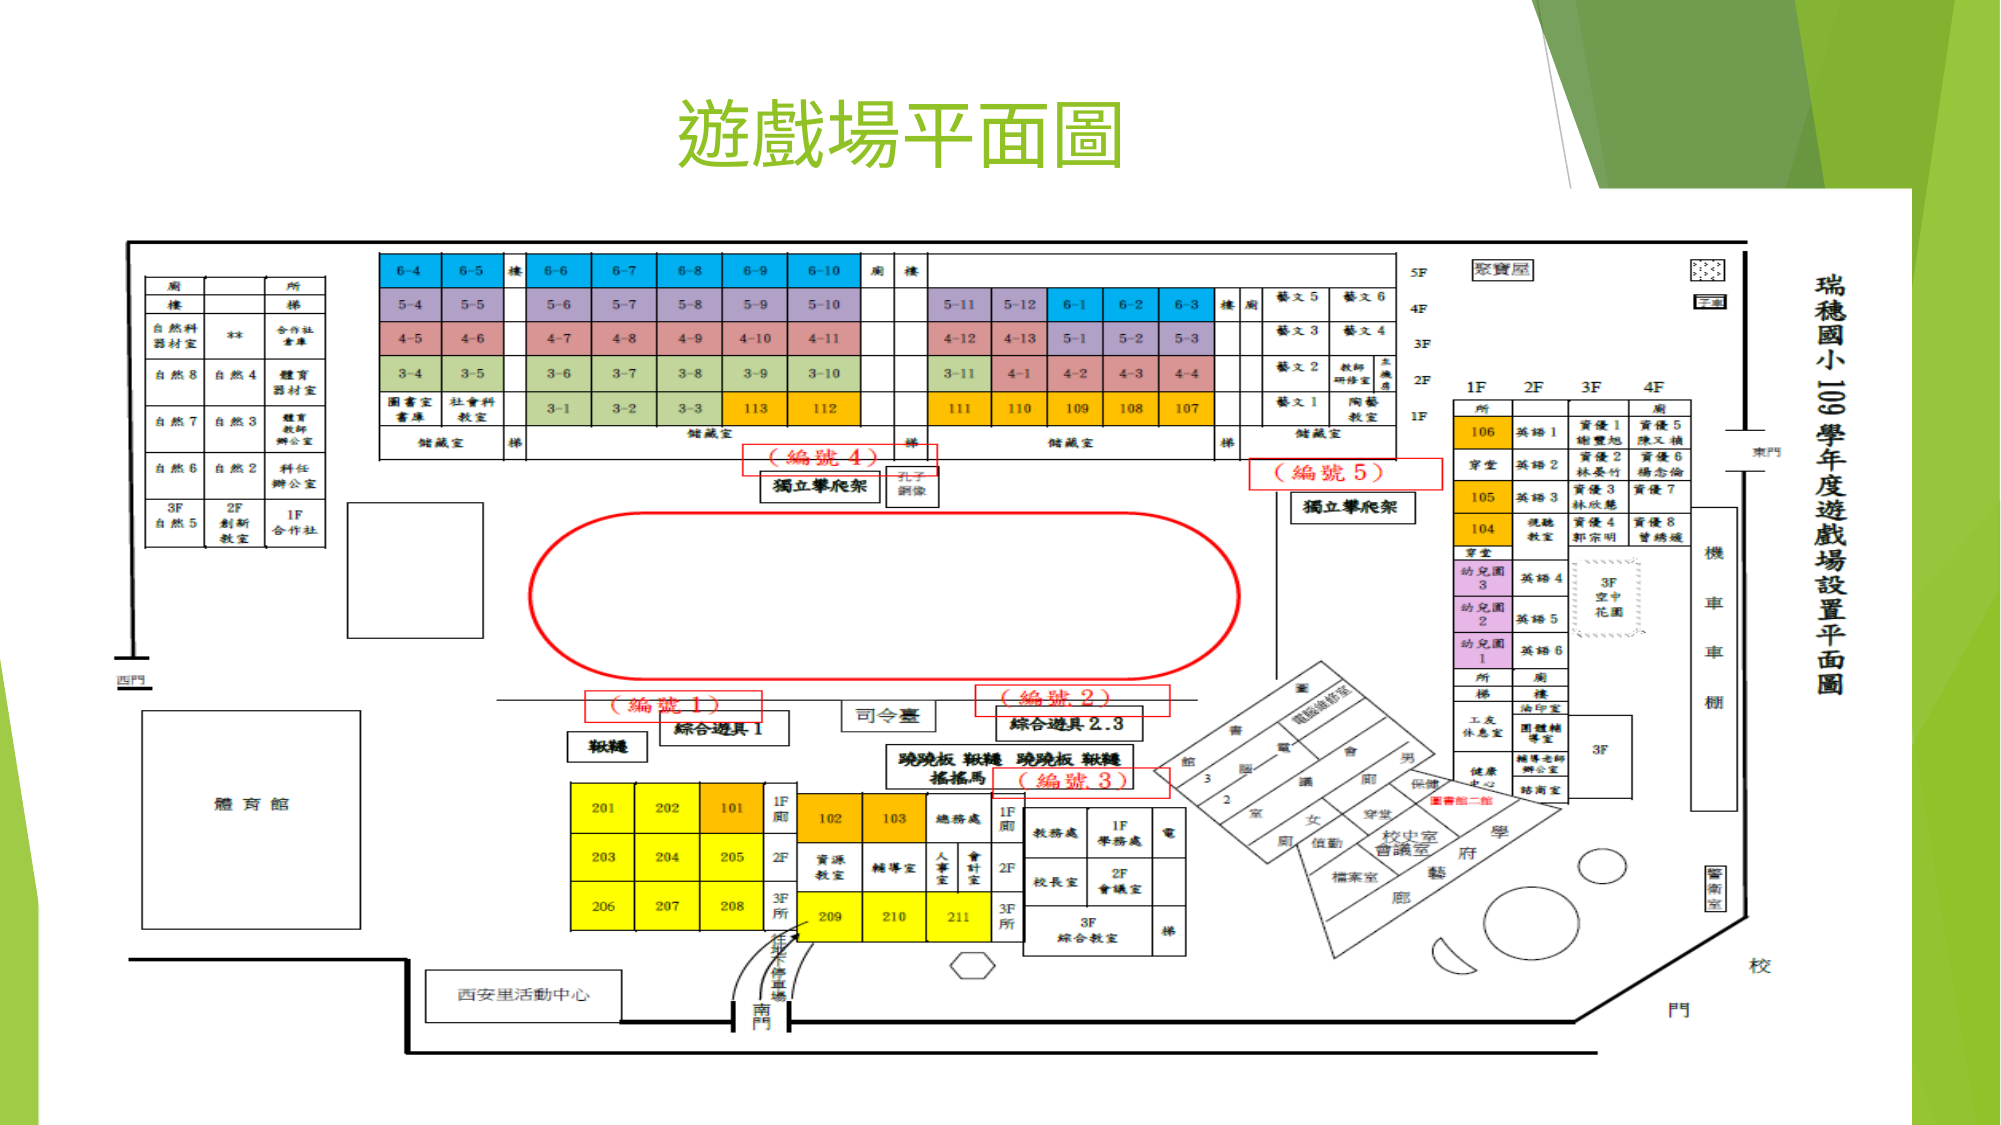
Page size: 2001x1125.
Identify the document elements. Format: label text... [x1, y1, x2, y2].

picture [38, 188, 1912, 1125]
title 遊戲場平面圖 [661, 80, 1223, 188]
